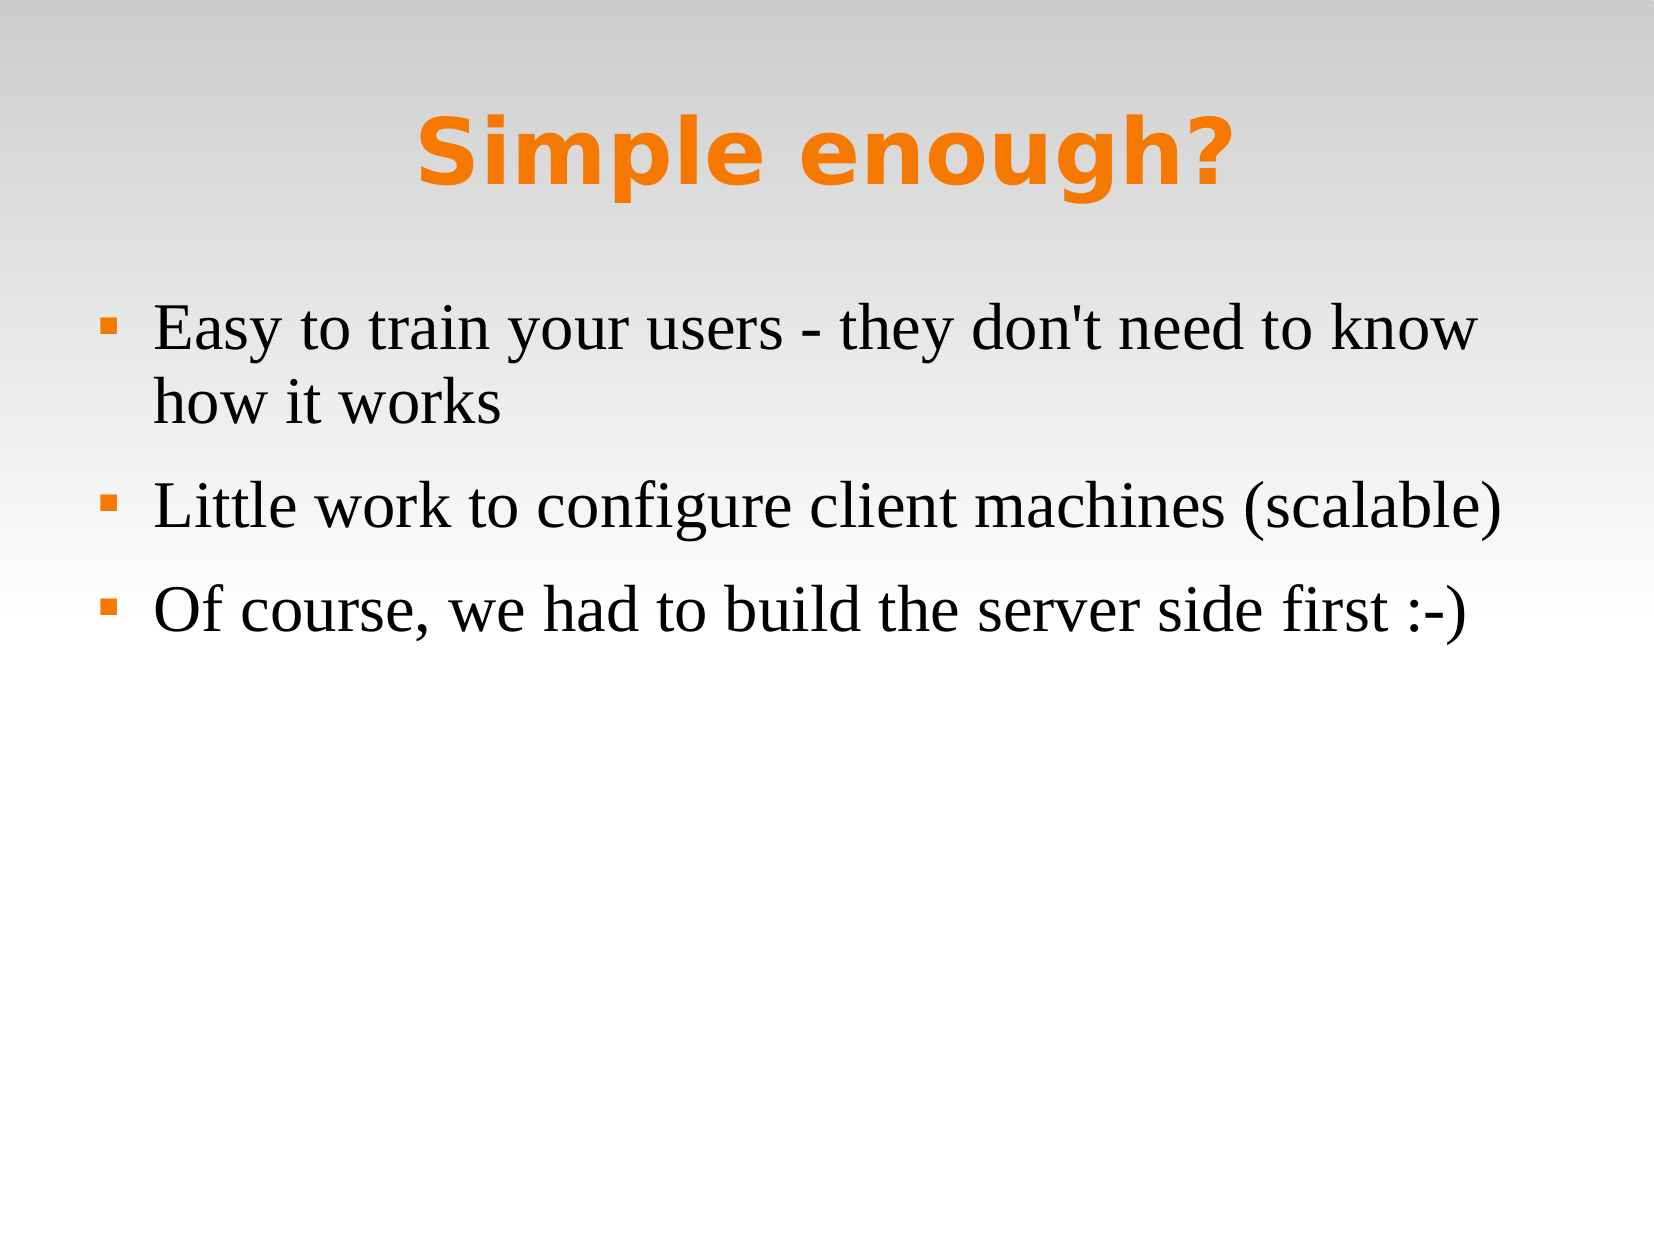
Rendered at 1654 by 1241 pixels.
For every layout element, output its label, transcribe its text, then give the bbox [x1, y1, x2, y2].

list Easy to train your users - they don't need to know how it works Little work to configure client machines (scalable) Of course, we had to build the server side first :-) [82, 290, 1571, 1094]
title Simple enough? [82, 49, 1571, 257]
